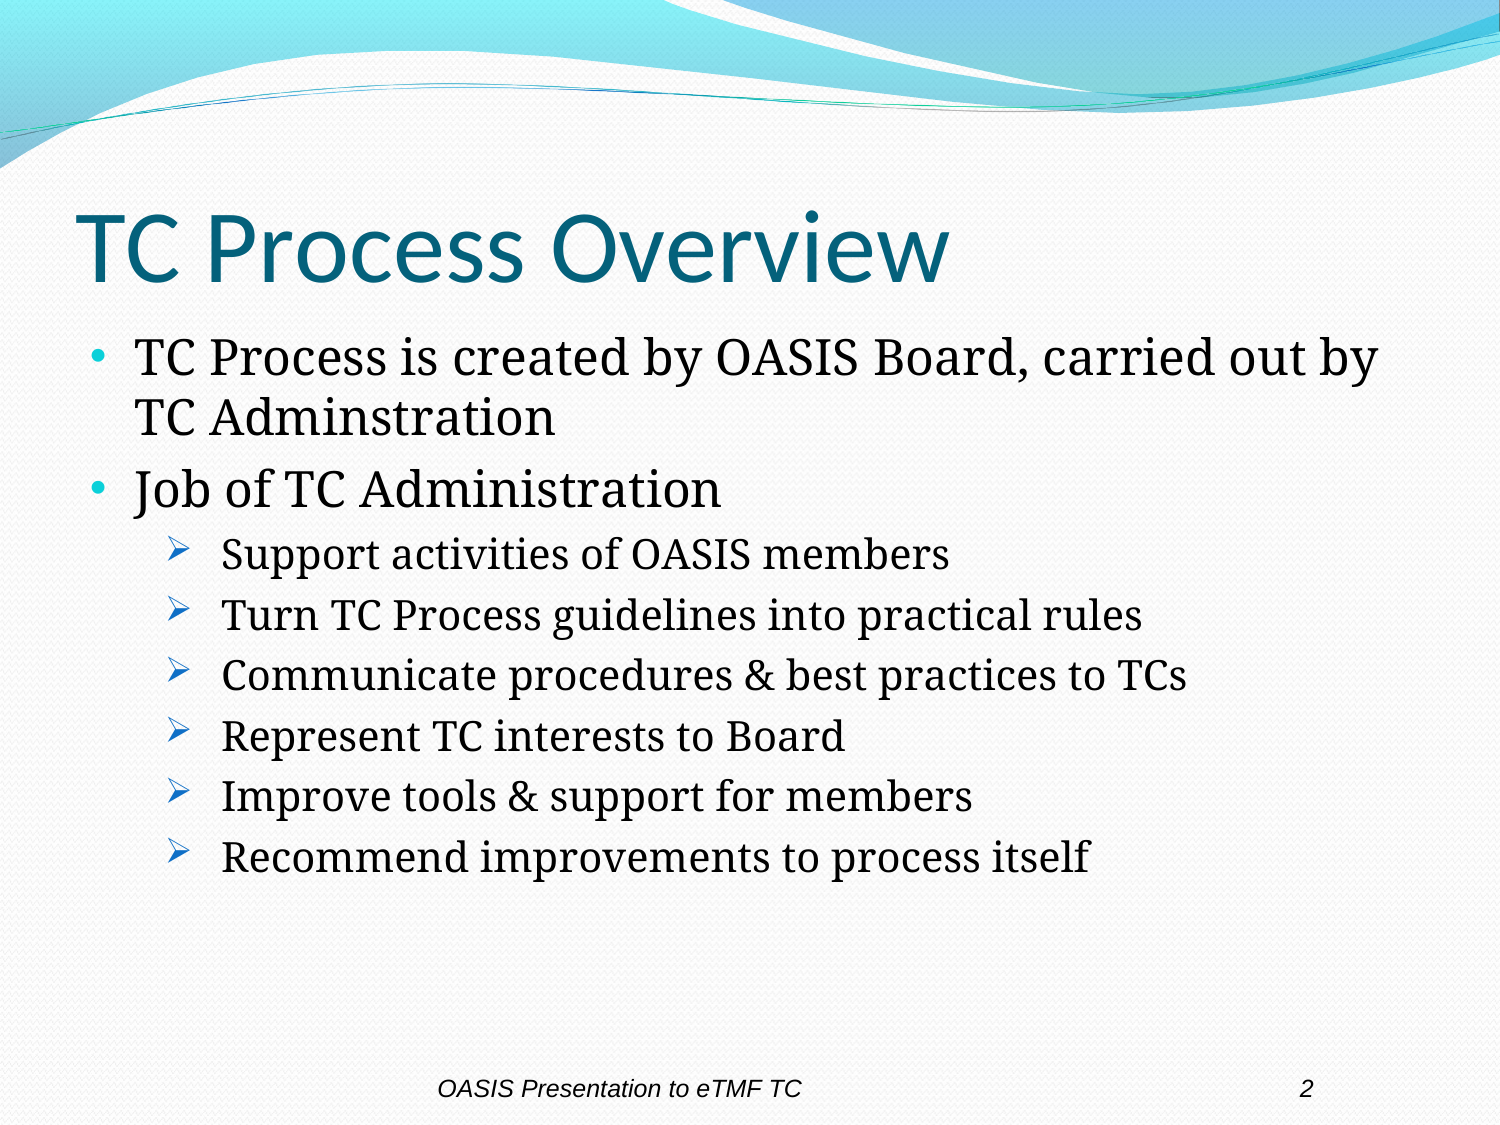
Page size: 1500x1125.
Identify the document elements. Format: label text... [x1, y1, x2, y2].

list TC Process is created by OASIS Board, carried out by TC Adminstration Job of TC Administration Support activities of OASIS members Turn TC Process guidelines into practical rules Communicate procedures & best practices to TCs Represent TC interests to Board Improve tools & support for members Recommend improvements to process itself [75, 317, 1426, 1038]
picture [0, 0, 1500, 1125]
title TC Process Overview [75, 115, 1426, 304]
